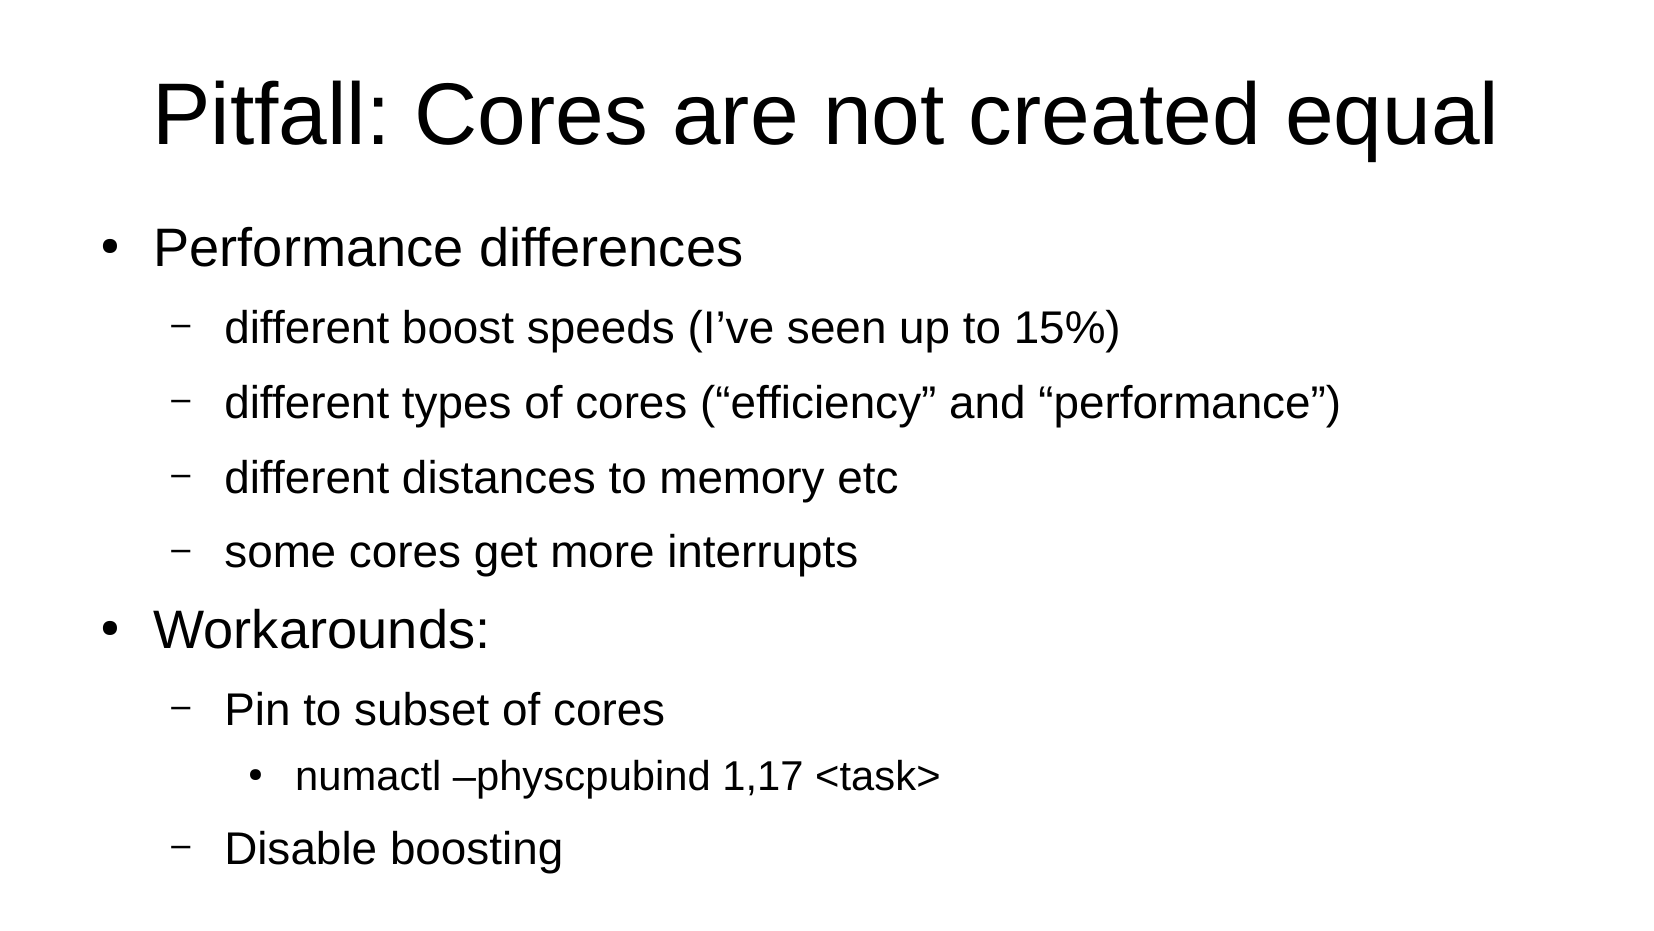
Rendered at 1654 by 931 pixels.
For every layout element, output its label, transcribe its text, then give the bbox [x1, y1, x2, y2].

list Performance differences different boost speeds (I’ve seen up to 15%) different types of cores (“efficiency” and “performance”) different distances to memory etc some cores get more interrupts Workarounds: Pin to subset of cores numactl –physcpubind 1,17 <task> Disable boosting [82, 217, 1571, 916]
title Pitfall: Cores are not created equal [82, 37, 1571, 193]
